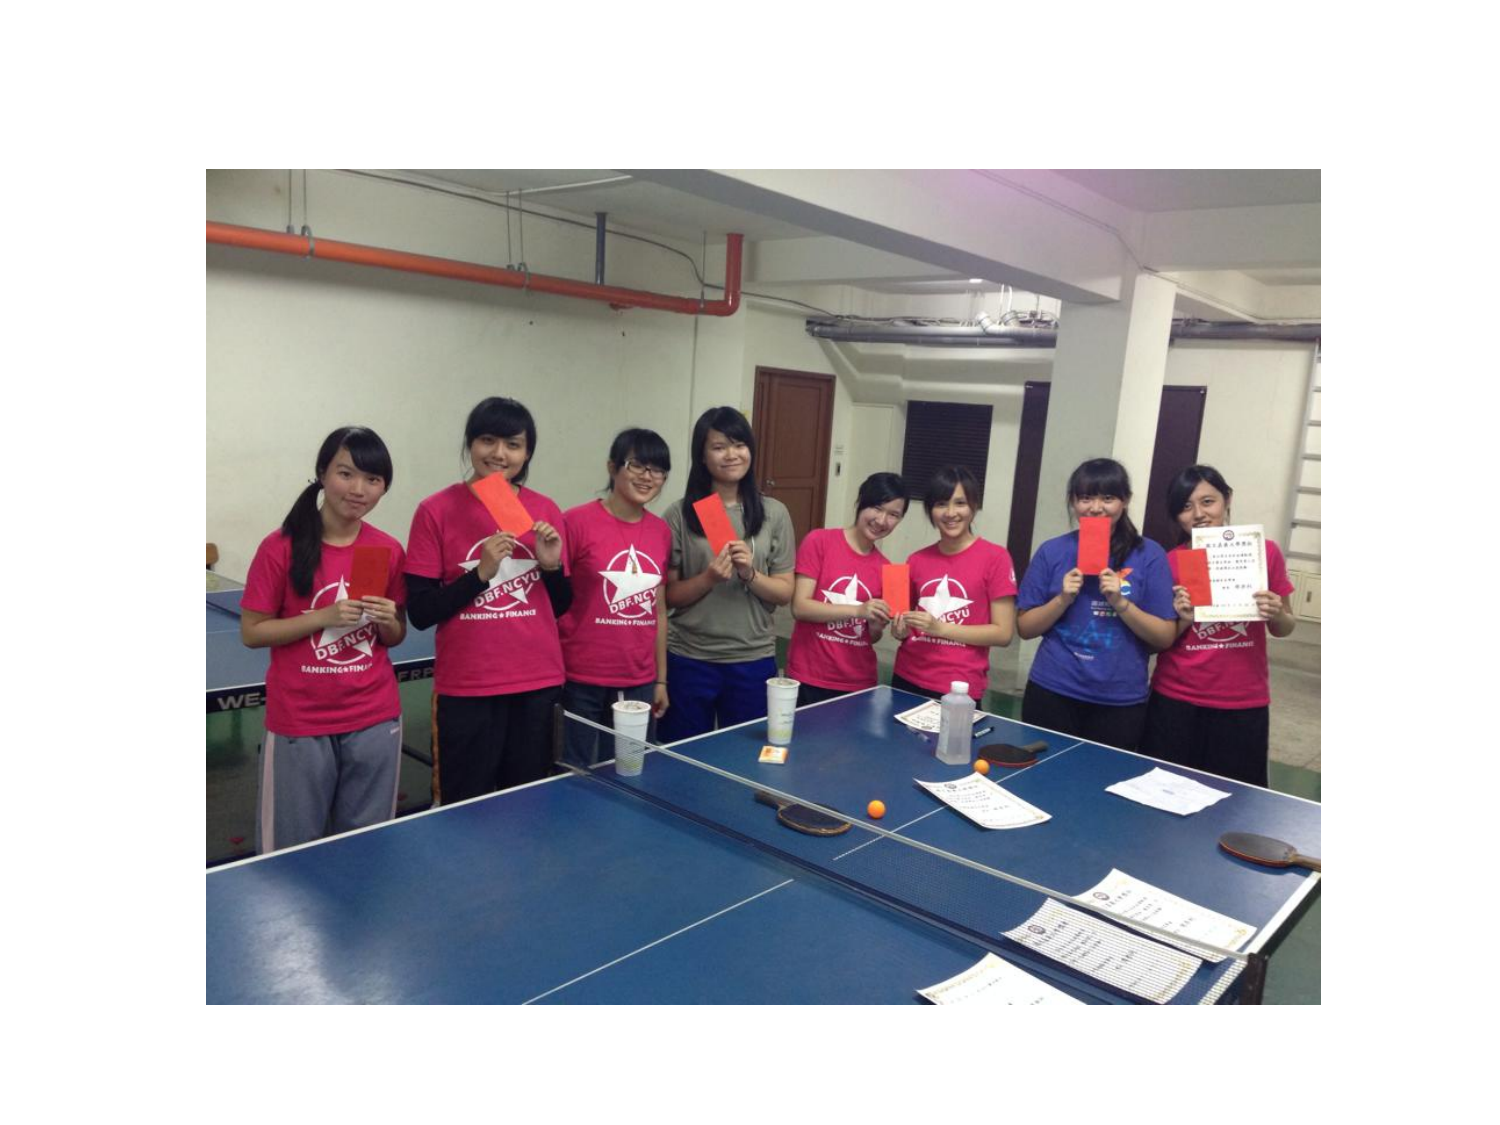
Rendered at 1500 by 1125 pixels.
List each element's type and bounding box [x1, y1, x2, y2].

picture [206, 169, 1321, 1005]
